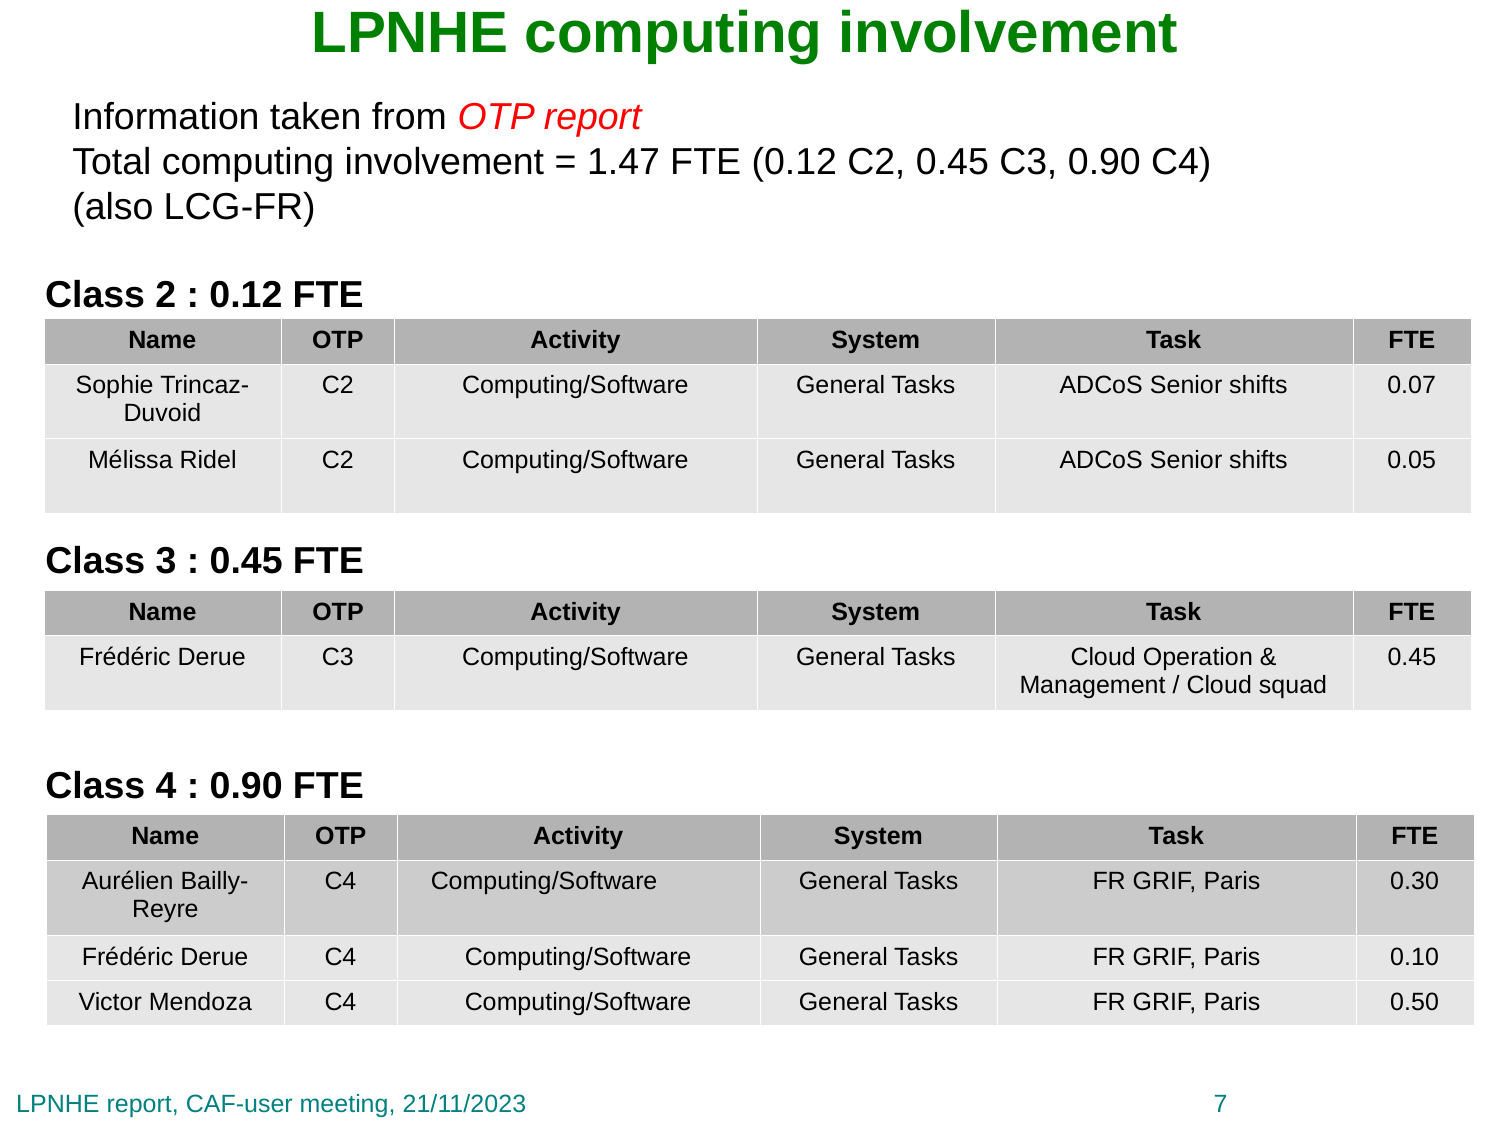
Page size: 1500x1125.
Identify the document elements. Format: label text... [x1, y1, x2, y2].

table_header System [761, 815, 997, 860]
table_cell 0.45 [1354, 636, 1471, 710]
table_header FTE [1354, 591, 1471, 635]
table_cell Sophie Trincaz-Duvoid [45, 365, 281, 438]
table_cell Aurélien Bailly-Reyre [47, 861, 284, 935]
table_header Task [996, 319, 1353, 364]
table_cell General Tasks [758, 636, 995, 710]
table_cell 0.10 [1357, 936, 1474, 980]
text_box Class 2 : 0.12 FTE [30, 262, 564, 319]
table_cell C4 [285, 861, 397, 935]
table_cell FR GRIF, Paris [998, 861, 1356, 935]
table_cell C2 [282, 439, 394, 513]
table_cell General Tasks [761, 936, 997, 980]
table_header FTE [1357, 815, 1474, 860]
table_header System [758, 591, 995, 635]
table_header OTP [282, 591, 394, 635]
table_header Task [998, 815, 1356, 860]
table_cell General Tasks [761, 981, 997, 1025]
table_header OTP [285, 815, 397, 860]
table_header Activity [395, 319, 757, 364]
table_cell General Tasks [761, 861, 997, 935]
text_box Class 3 : 0.45 FTE [30, 528, 564, 585]
table_header Task [996, 591, 1353, 635]
table_cell Computing/Software [395, 439, 757, 513]
table_cell Computing/Software [398, 936, 760, 980]
text_box Class 4 : 0.90 FTE [30, 753, 564, 809]
table_cell C4 [285, 981, 397, 1025]
table_cell General Tasks [758, 365, 995, 438]
table_cell Frédéric Derue [47, 936, 284, 980]
table_header OTP [282, 319, 394, 364]
table_cell Mélissa Ridel [45, 439, 281, 513]
text_box Information taken from OTP report Total computing involvement = 1.47 FTE (0.12 C2, 0.45 C3, 0.90 C4) (also LCG-FR) [57, 85, 1416, 265]
table_cell 0.30 [1357, 861, 1474, 935]
table_cell Computing/Software [395, 636, 757, 710]
table_header System [758, 319, 995, 364]
table_cell General Tasks [758, 439, 995, 513]
table_cell FR GRIF, Paris [998, 981, 1356, 1025]
table_cell 0.05 [1354, 439, 1471, 513]
table_cell 0.50 [1357, 981, 1474, 1025]
text_box LPNHE computing involvement [5, 0, 1500, 118]
table_header Name [45, 319, 281, 364]
table_cell Computing/Software [395, 365, 757, 438]
table_cell C3 [282, 636, 394, 710]
table_cell Cloud Operation & Management / Cloud squad [996, 636, 1353, 710]
table_header Activity [395, 591, 757, 635]
table_cell Computing/Software [398, 981, 760, 1025]
table_cell ADCoS Senior shifts [996, 439, 1353, 513]
table_cell Frédéric Derue [45, 636, 281, 710]
table_cell Victor Mendoza [47, 981, 284, 1025]
table_header Activity [398, 815, 760, 860]
table_header Name [47, 815, 284, 860]
table_header FTE [1354, 319, 1471, 364]
table_header Name [45, 591, 281, 635]
table_cell C4 [285, 936, 397, 980]
table_cell ADCoS Senior shifts [996, 365, 1353, 438]
table_cell C2 [282, 365, 394, 438]
table_cell 0.07 [1354, 365, 1471, 438]
table_cell Computing/Software [398, 861, 760, 935]
table_cell FR GRIF, Paris [998, 936, 1356, 980]
